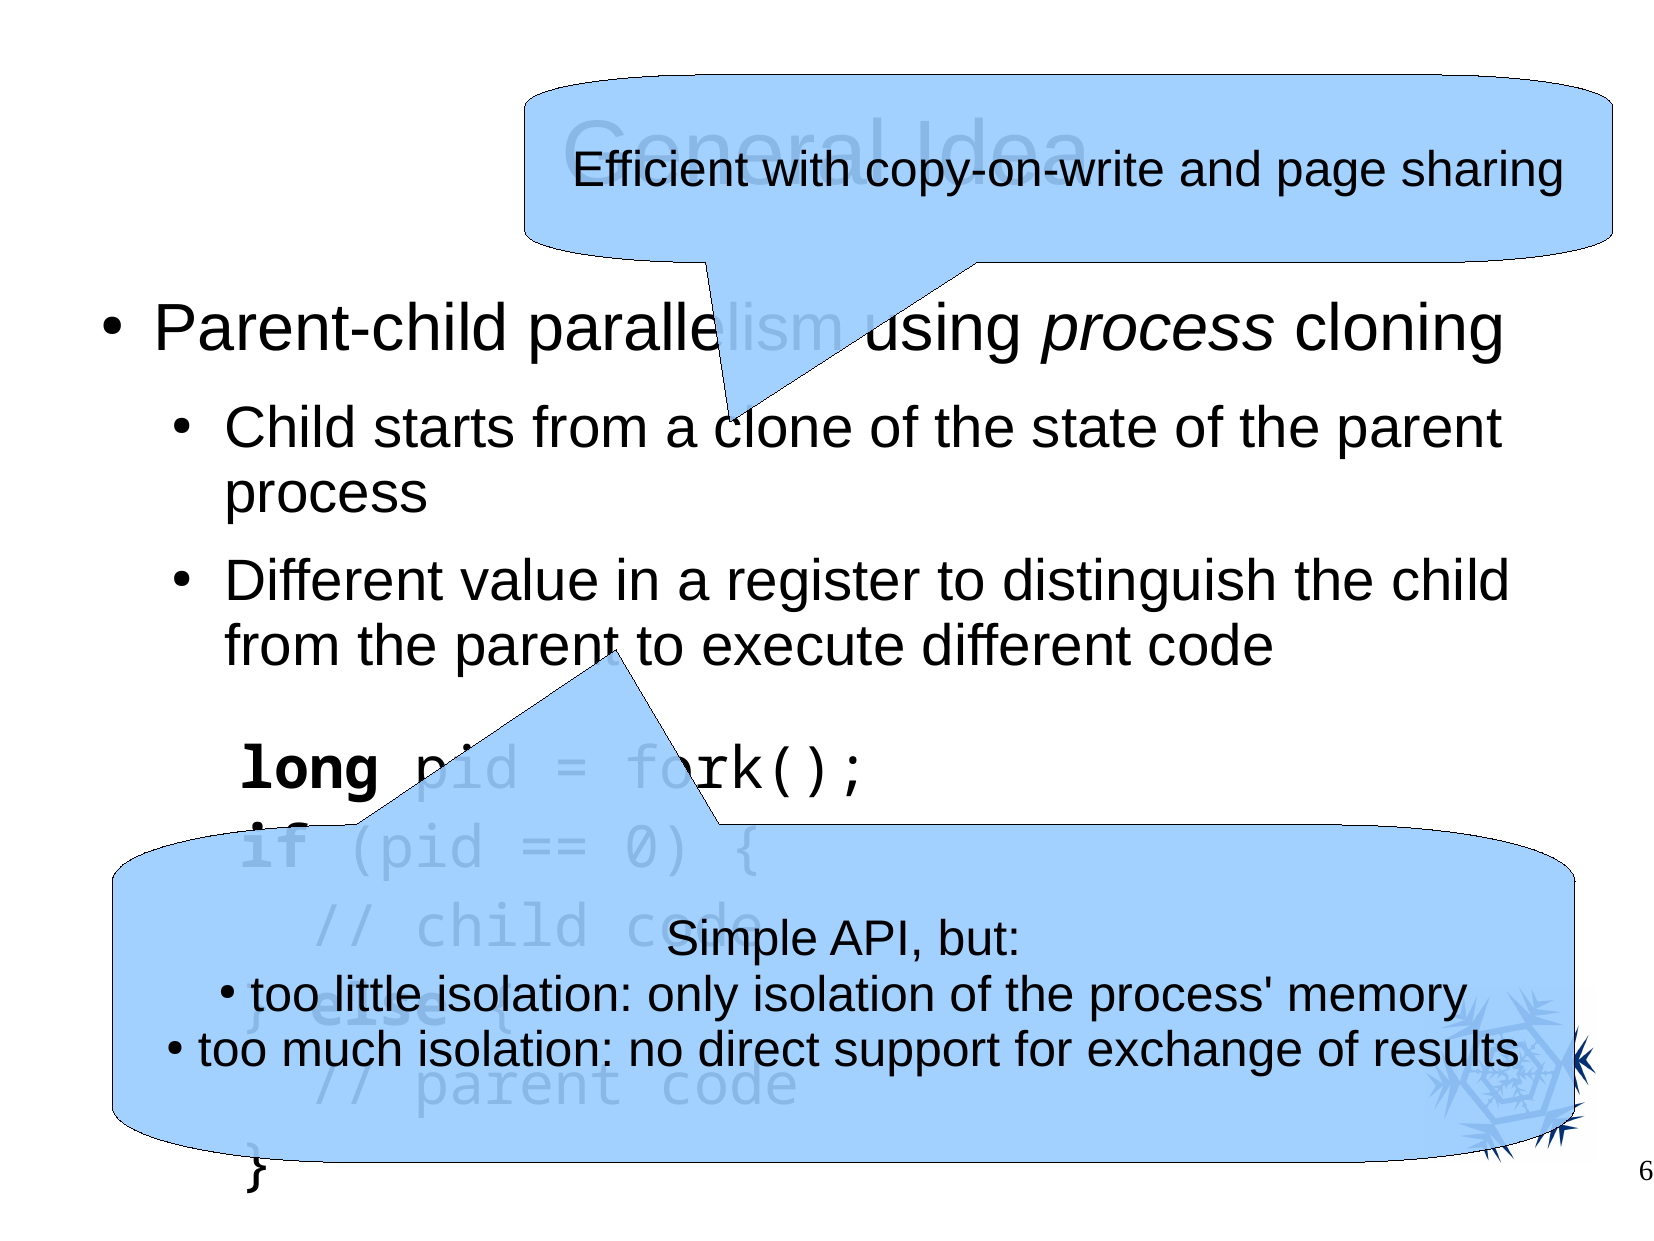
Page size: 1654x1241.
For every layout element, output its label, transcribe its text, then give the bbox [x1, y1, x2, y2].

text_box Simple API, but: too little isolation: only isolation of the process' memory too much isolation: no direct support for exchange of results [112, 649, 1576, 1163]
picture [1425, 986, 1596, 1163]
text_box Efficient with copy-on-write and page sharing [524, 74, 1613, 422]
title General Idea [82, 49, 1571, 257]
text_box long pid = fork(); if (pid == 0) { // child code } else { // parent code } [658, 718, 1351, 825]
text_box long pid = fork(); if (pid == 0) { // child code } else { // parent code } [225, 718, 512, 833]
list Parent-child parallelism using process cloning Child starts from a clone of the state of the parent process Different value in a register to distinguish the child from the parent to execute different code [82, 290, 1571, 713]
